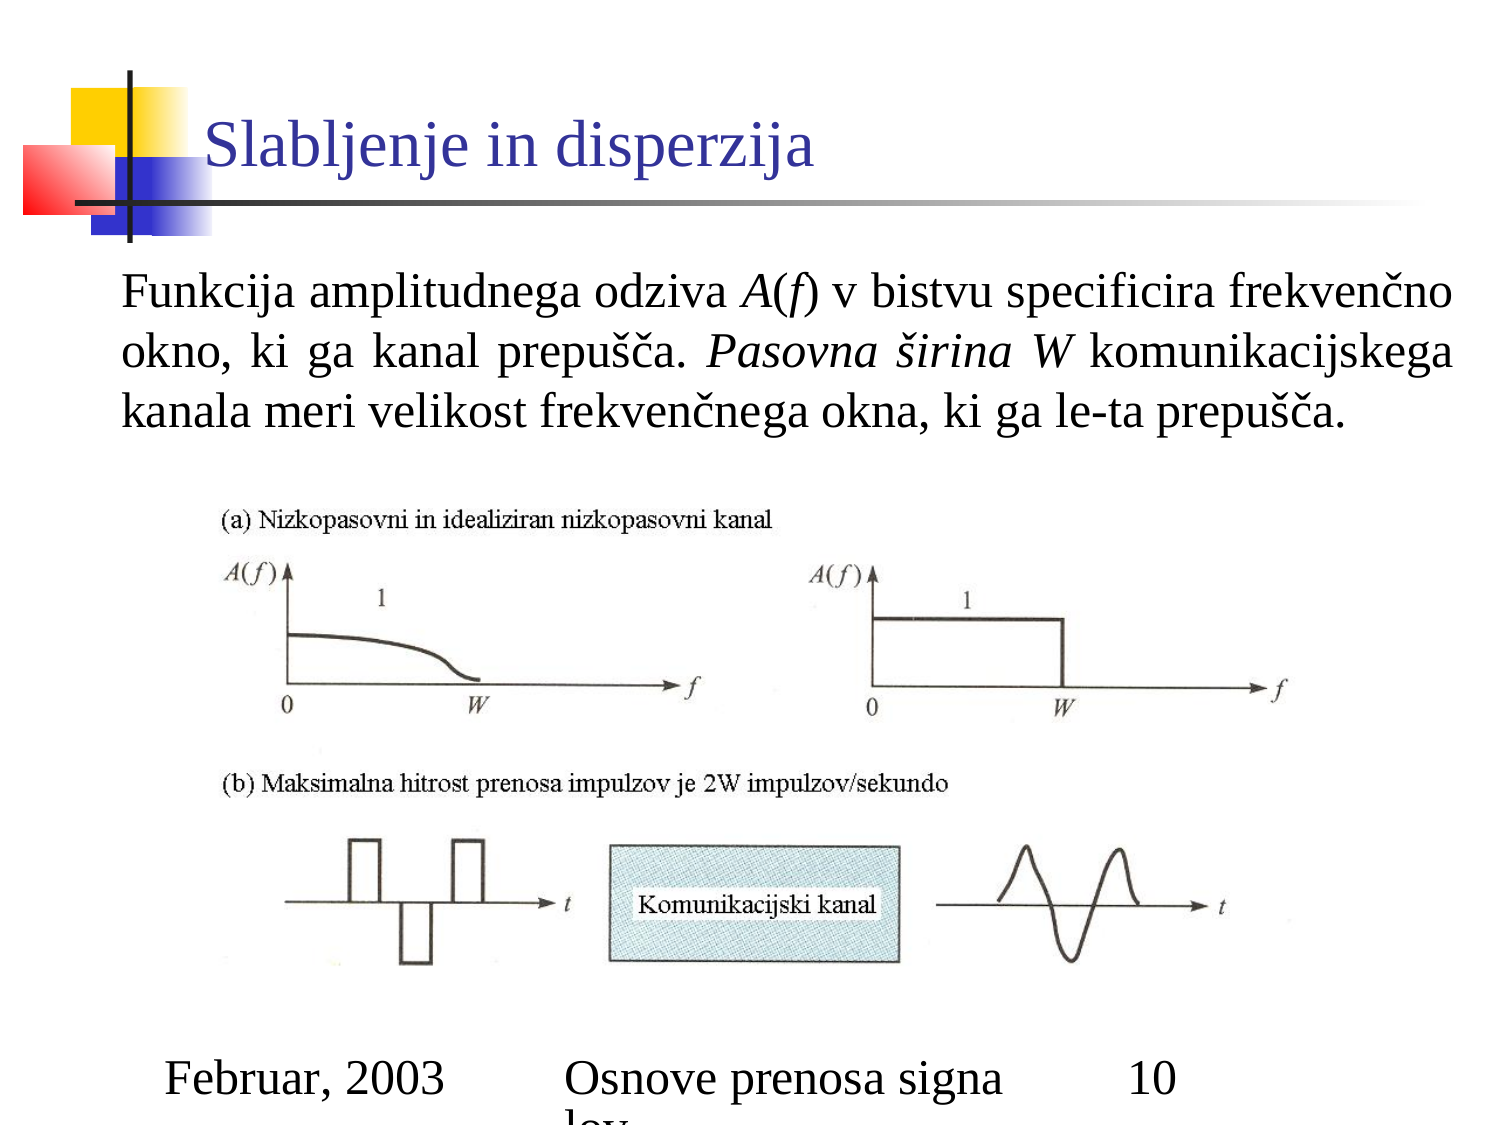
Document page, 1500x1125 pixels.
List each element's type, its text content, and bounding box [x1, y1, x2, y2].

list Funkcija amplitudnega odziva A(f) v bistvu specificira frekvenčno okno, ki ga kanal prepušča. Pasovna širina W komunikacijskega kanala meri velikost frekvenčnega okna, ki ga le-ta prepušča. [50, 249, 1469, 463]
title Slabljenje in disperzija [188, 92, 1468, 188]
picture [200, 499, 1300, 982]
